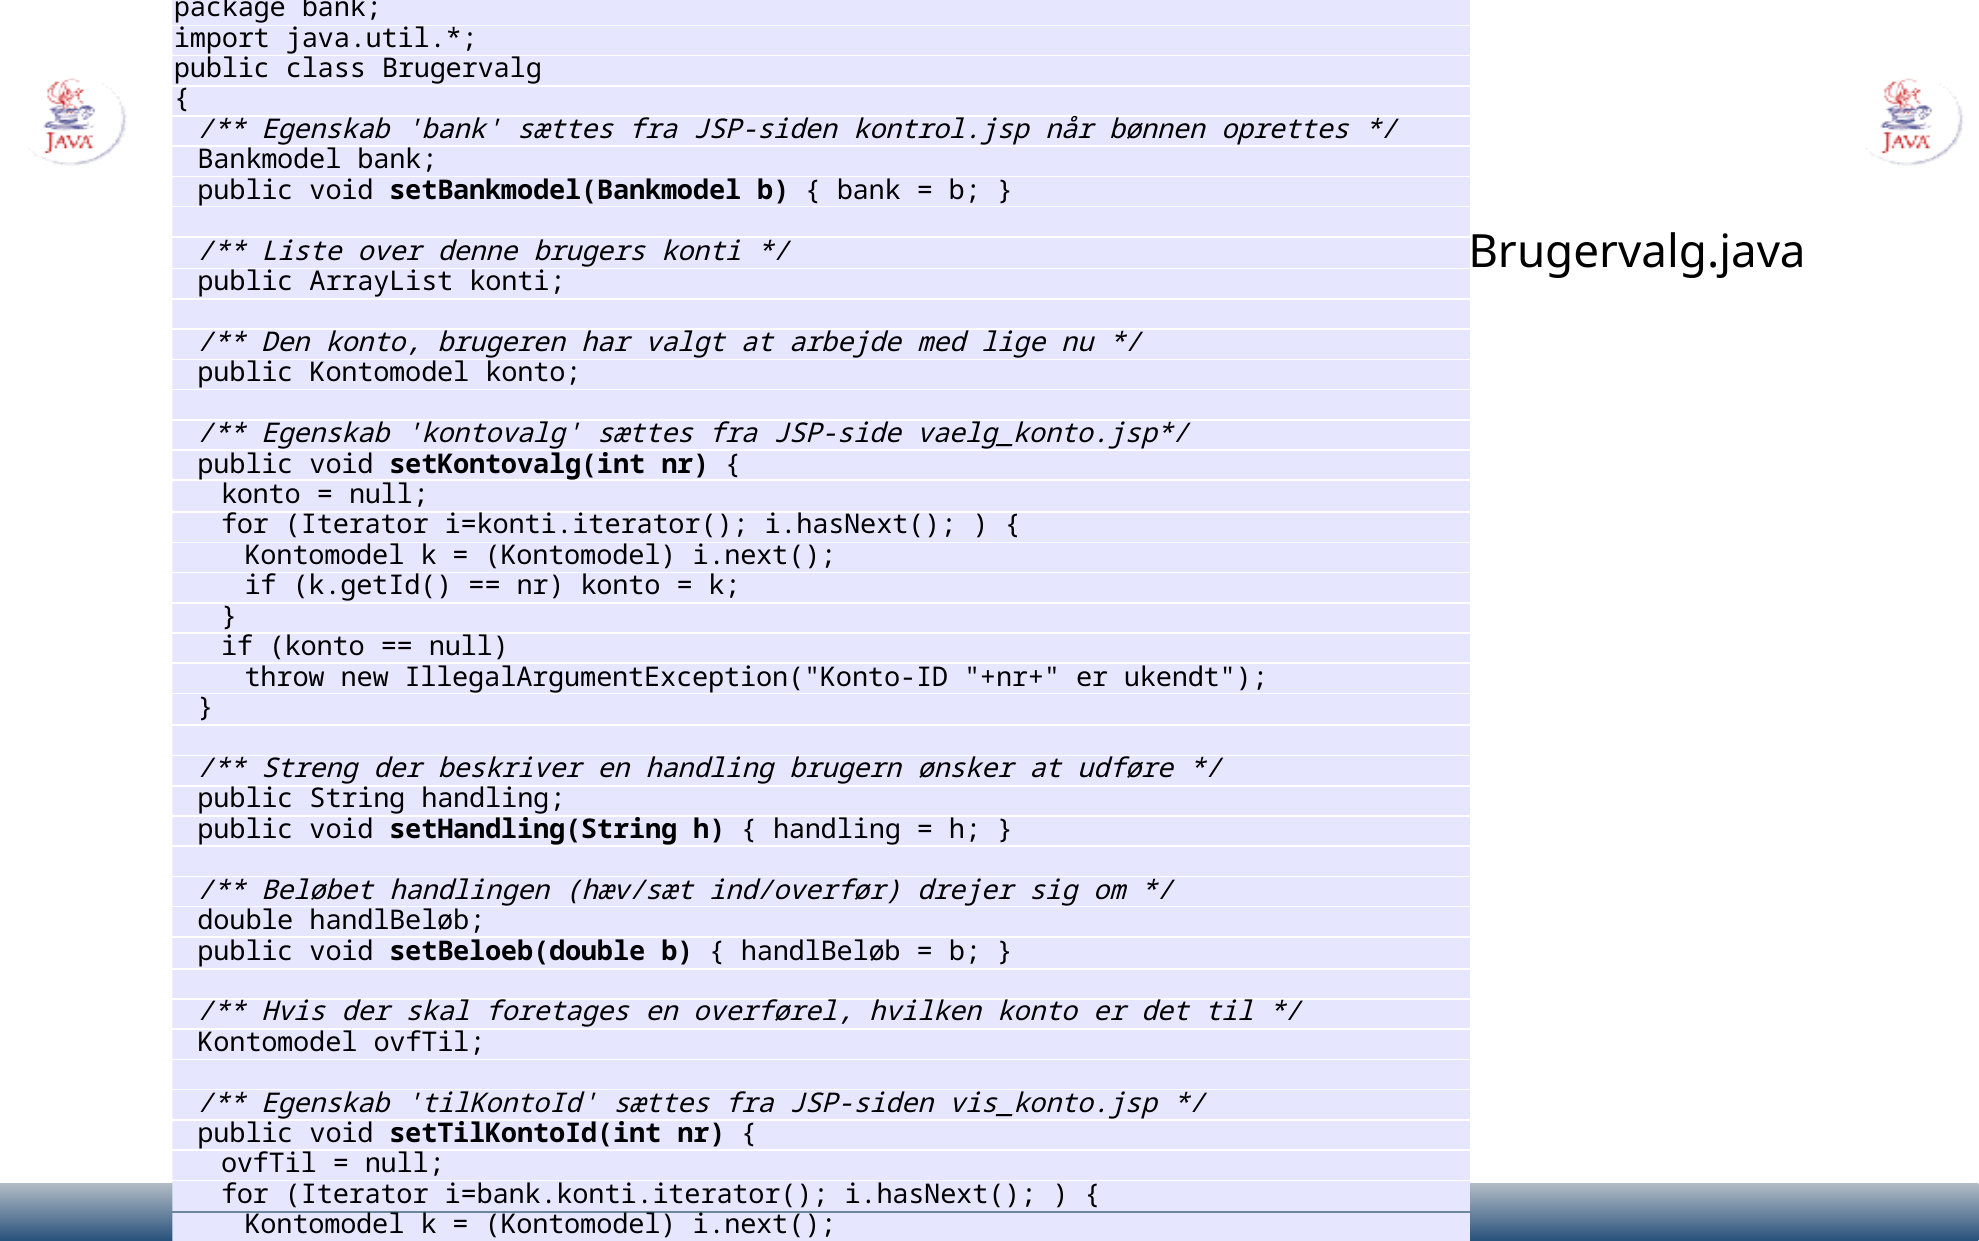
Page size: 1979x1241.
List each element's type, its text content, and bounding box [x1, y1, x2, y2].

picture [1849, 71, 1968, 169]
text_box Brugervalg.java [1468, 218, 1949, 272]
picture [12, 71, 131, 169]
chart [172, 0, 1470, 1241]
